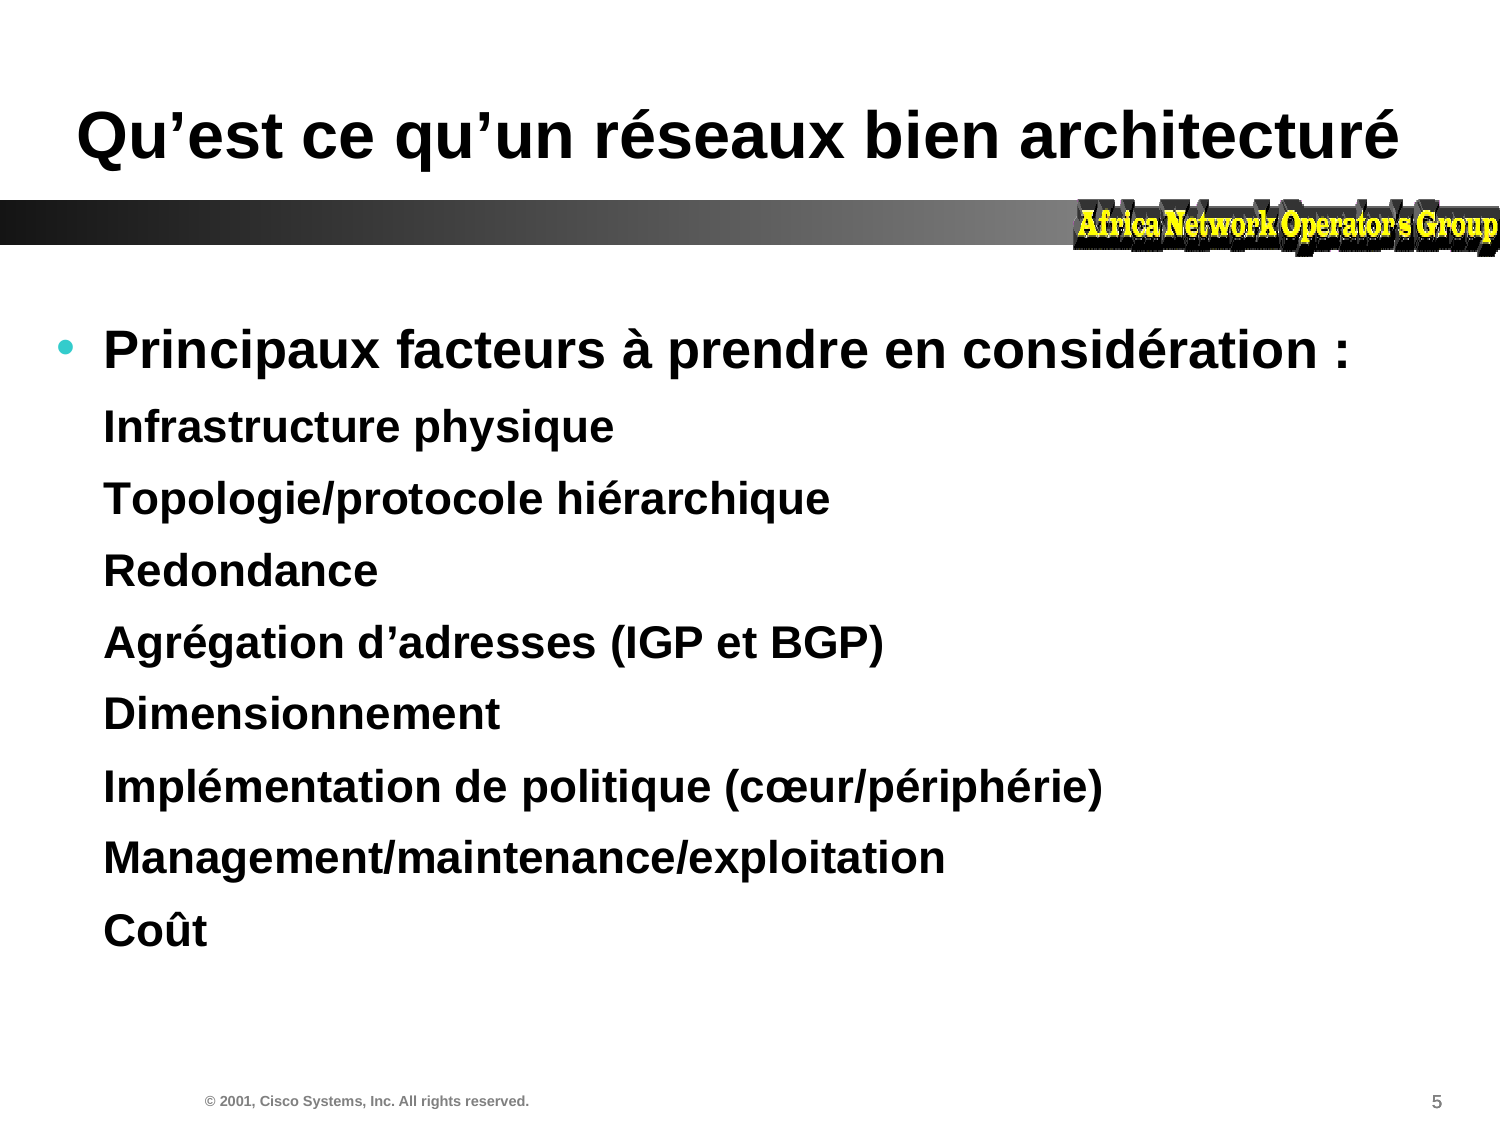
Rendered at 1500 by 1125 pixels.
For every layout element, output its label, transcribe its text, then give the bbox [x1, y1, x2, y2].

list Principaux facteurs à prendre en considération : Infrastructure physique Topologie/protocole hiérarchique Redondance Agrégation d’adresses (IGP et BGP) Dimensionnement Implémentation de politique (cœur/périphérie) Management/maintenance/exploitation Coût [43, 286, 1458, 985]
title Qu’est ce qu’un réseaux bien architecturé [62, 41, 1446, 180]
